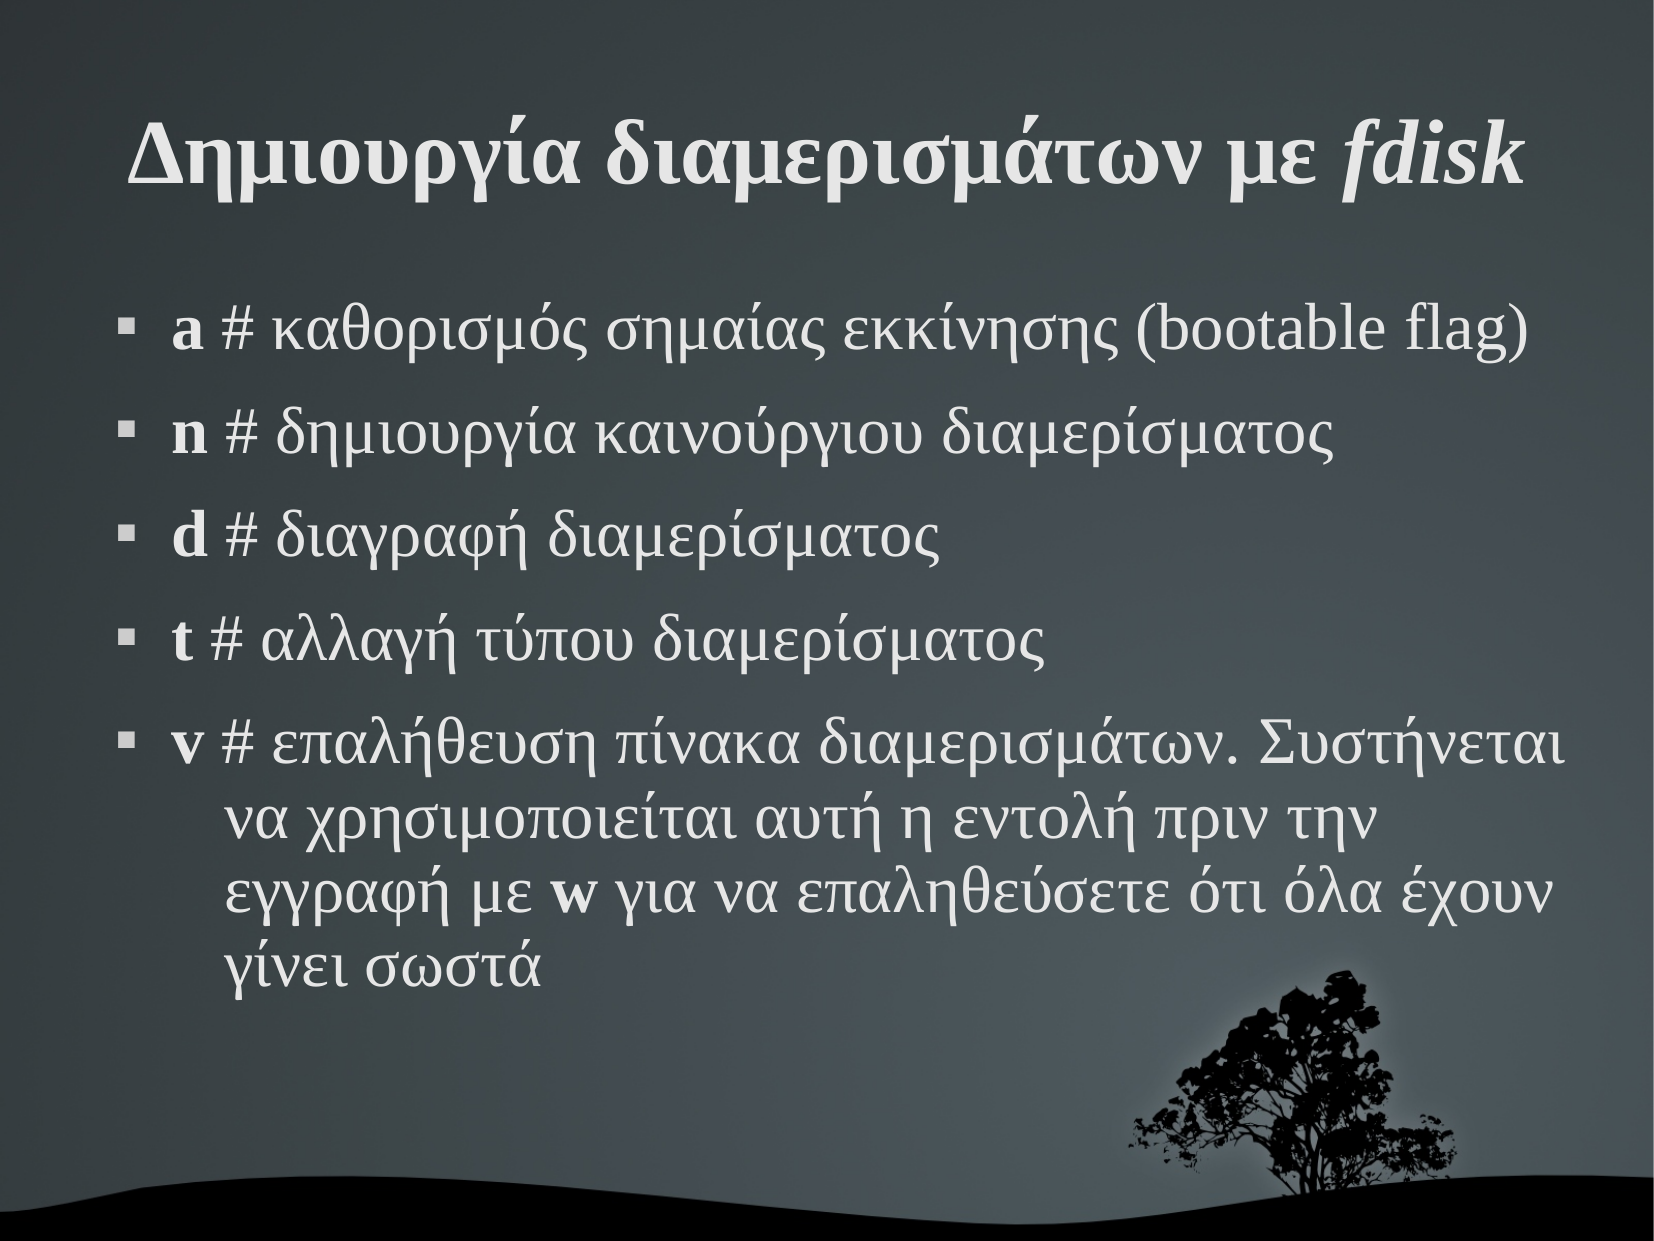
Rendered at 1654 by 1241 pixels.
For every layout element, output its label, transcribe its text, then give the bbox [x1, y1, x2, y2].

title Δημιουργία διαμερισμάτων με fdisk [82, 49, 1571, 257]
picture [0, 0, 1654, 1241]
list a # καθορισμός σημαίας εκκίνησης (bootable flag) n # δημιουργία καινούργιου διαμερίσματος d # διαγραφή διαμερίσματος t # αλλαγή τύπου διαμερίσματος v # επαλήθευση πίνακα διαμερισμάτων. Συστήνεται να χρησιμοποιείται αυτή η εντολή πριν την εγγραφή με w για να επαληθεύσετε ότι όλα έχουν γίνει σωστά [82, 290, 1571, 1204]
